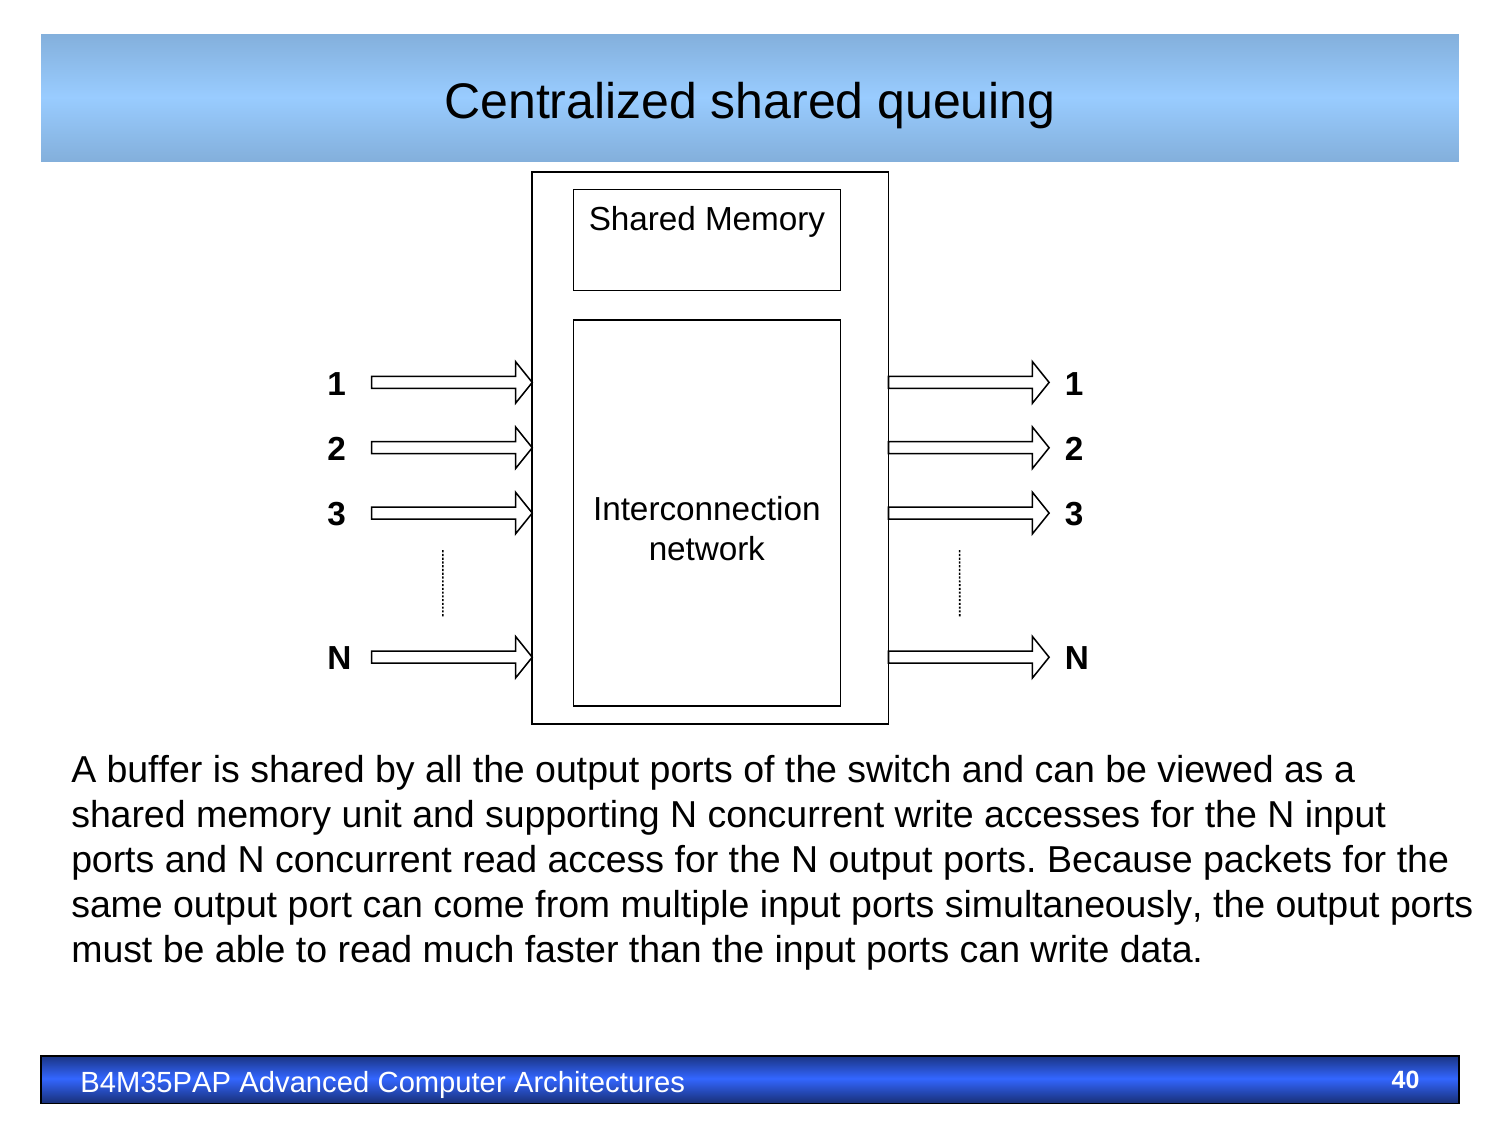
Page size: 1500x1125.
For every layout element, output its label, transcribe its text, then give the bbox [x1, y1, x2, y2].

text_box [888, 492, 1049, 534]
text_box N [1049, 628, 1133, 695]
text_box [396, 426, 533, 469]
text_box [396, 361, 533, 404]
text_box N [312, 628, 396, 695]
text_box Shared Memory [573, 189, 841, 291]
text_box 1 [312, 354, 396, 419]
text_box [888, 636, 1049, 679]
text_box Interconnection network [573, 320, 841, 707]
text_box 3 [1049, 484, 1133, 551]
text_box 2 [1049, 419, 1133, 484]
text_box [888, 426, 1049, 469]
text_box 1 [1049, 354, 1133, 419]
list A buffer is shared by all the output ports of the switch and can be viewed as a shared memory unit and supporting N concurrent write accesses for the N input ports and N concurrent read access for the N output ports. Because packets for the same output port can come from multiple input ports simultaneously, the output ports must be able to read much faster than the input ports can write data. [56, 737, 1492, 996]
text_box 2 [312, 419, 396, 484]
title Centralized shared queuing [41, 34, 1459, 162]
text_box [888, 361, 1049, 404]
text_box [396, 636, 533, 679]
text_box [396, 492, 533, 534]
text_box 3 [312, 484, 396, 551]
